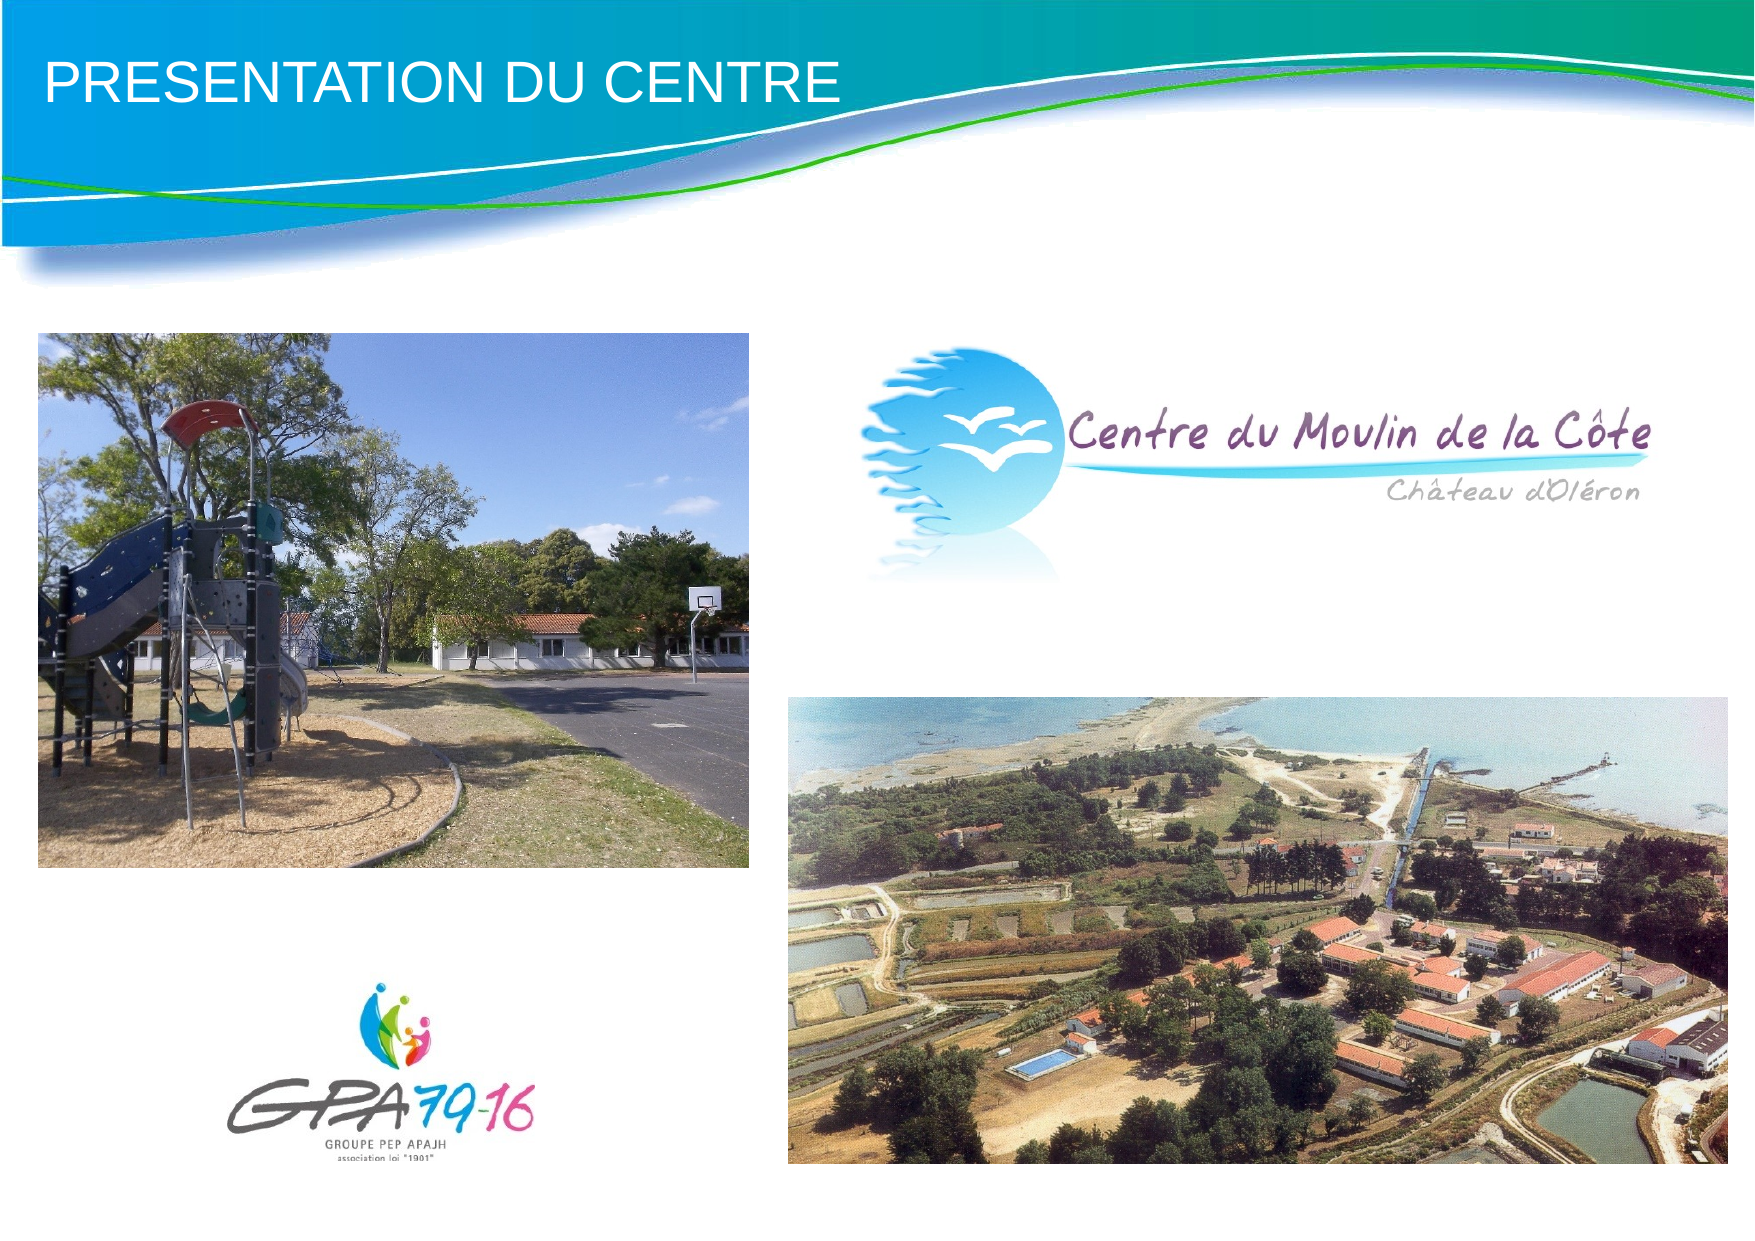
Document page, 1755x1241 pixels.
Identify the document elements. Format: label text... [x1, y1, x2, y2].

text_box PRESENTATION DU CENTRE [0, 32, 886, 146]
picture [0, 0, 1755, 296]
picture [788, 697, 1728, 1164]
picture [38, 333, 749, 868]
picture [227, 957, 535, 1161]
picture [848, 333, 1668, 584]
picture [0, 0, 4, 45]
